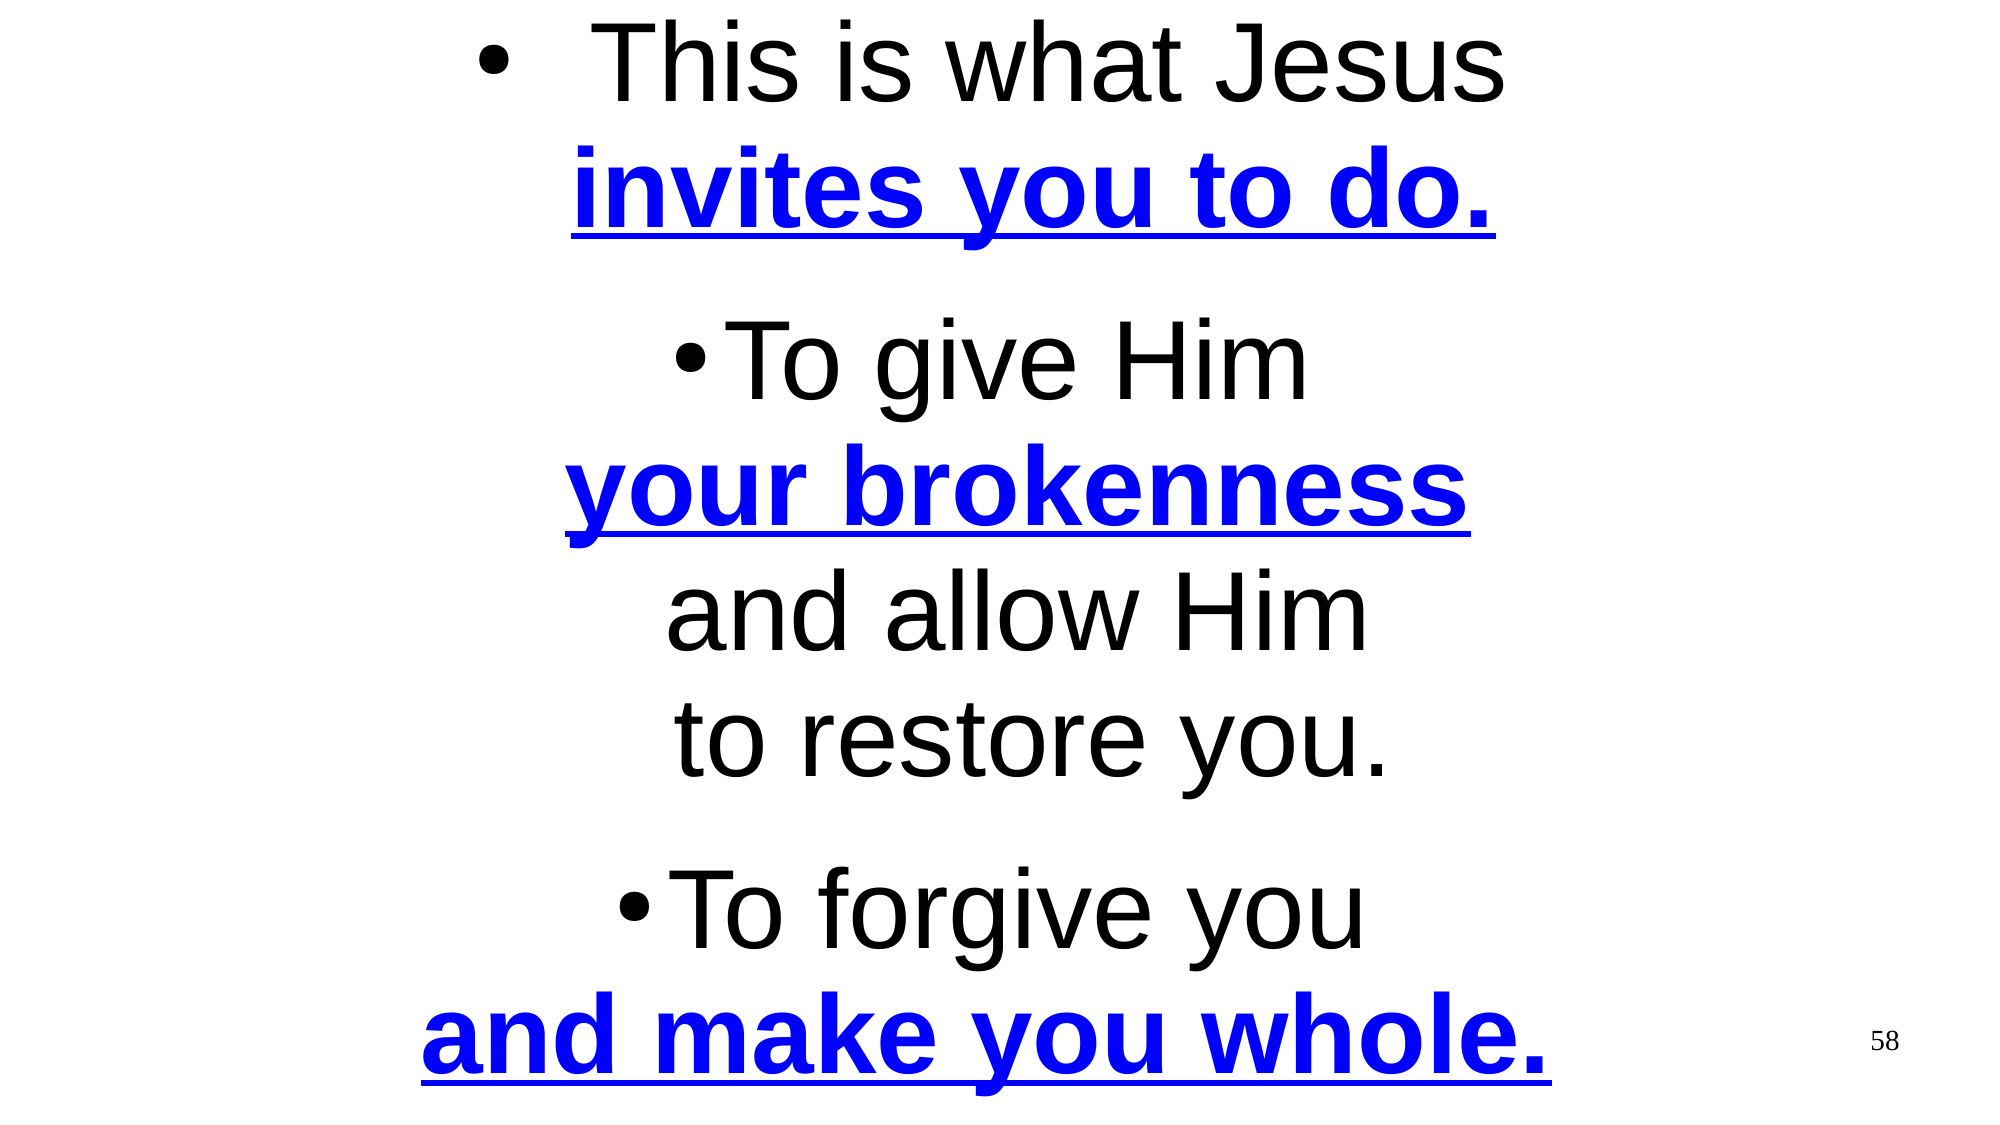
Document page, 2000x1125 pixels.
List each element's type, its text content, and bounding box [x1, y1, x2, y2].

list This is what Jesus invites you to do. To give Him your brokenness and allow Him to restore you. To forgive you and make you whole. [0, 0, 1996, 1123]
